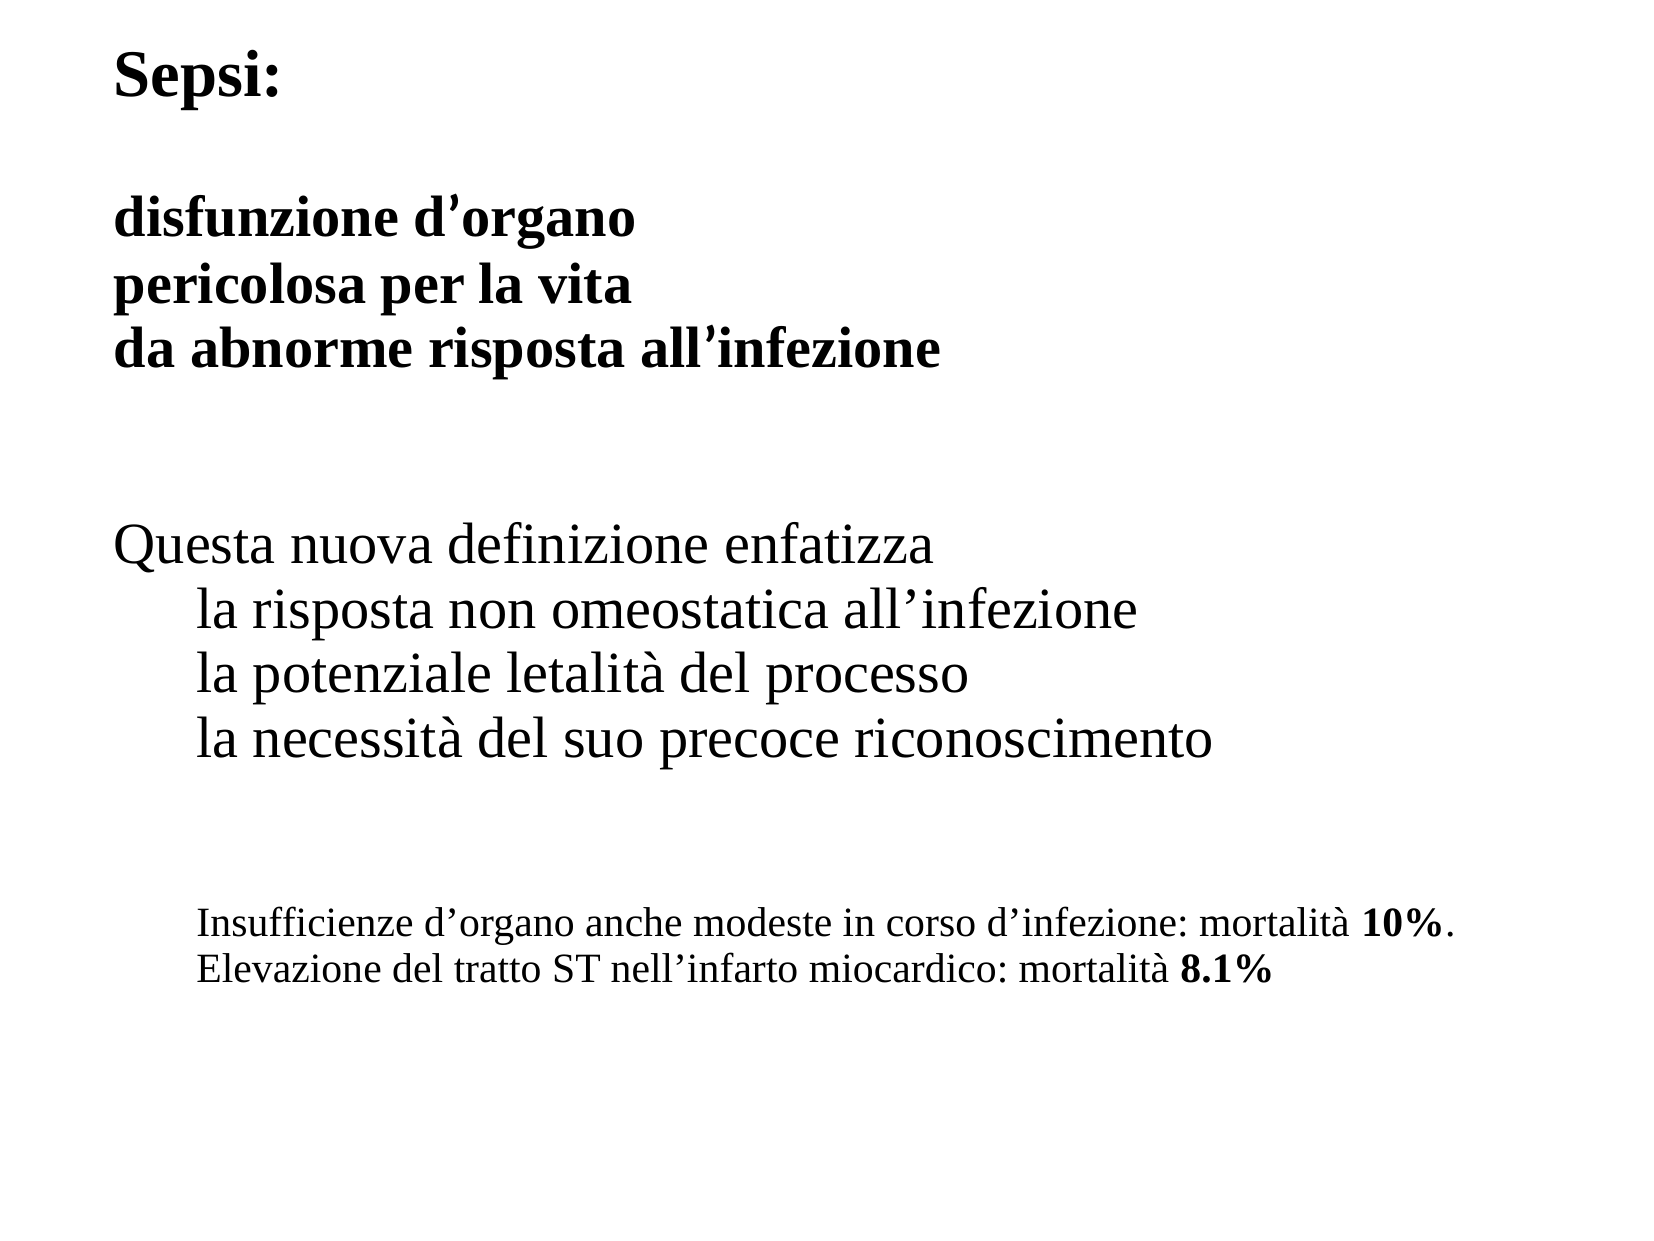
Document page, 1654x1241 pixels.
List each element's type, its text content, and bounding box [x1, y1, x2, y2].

text_box Sepsi: disfunzione d’organo pericolosa per la vita da abnorme risposta all’infezione Questa nuova definizione enfatizza la risposta non omeostatica all’infezione la potenziale letalità del processo la necessità del suo precoce riconoscimento Insufficienze d’organo anche modeste in corso d’infezione: mortalità 10%. Elevazione del tratto ST nell’infarto miocardico: mortalità 8.1% [99, 29, 1583, 1206]
